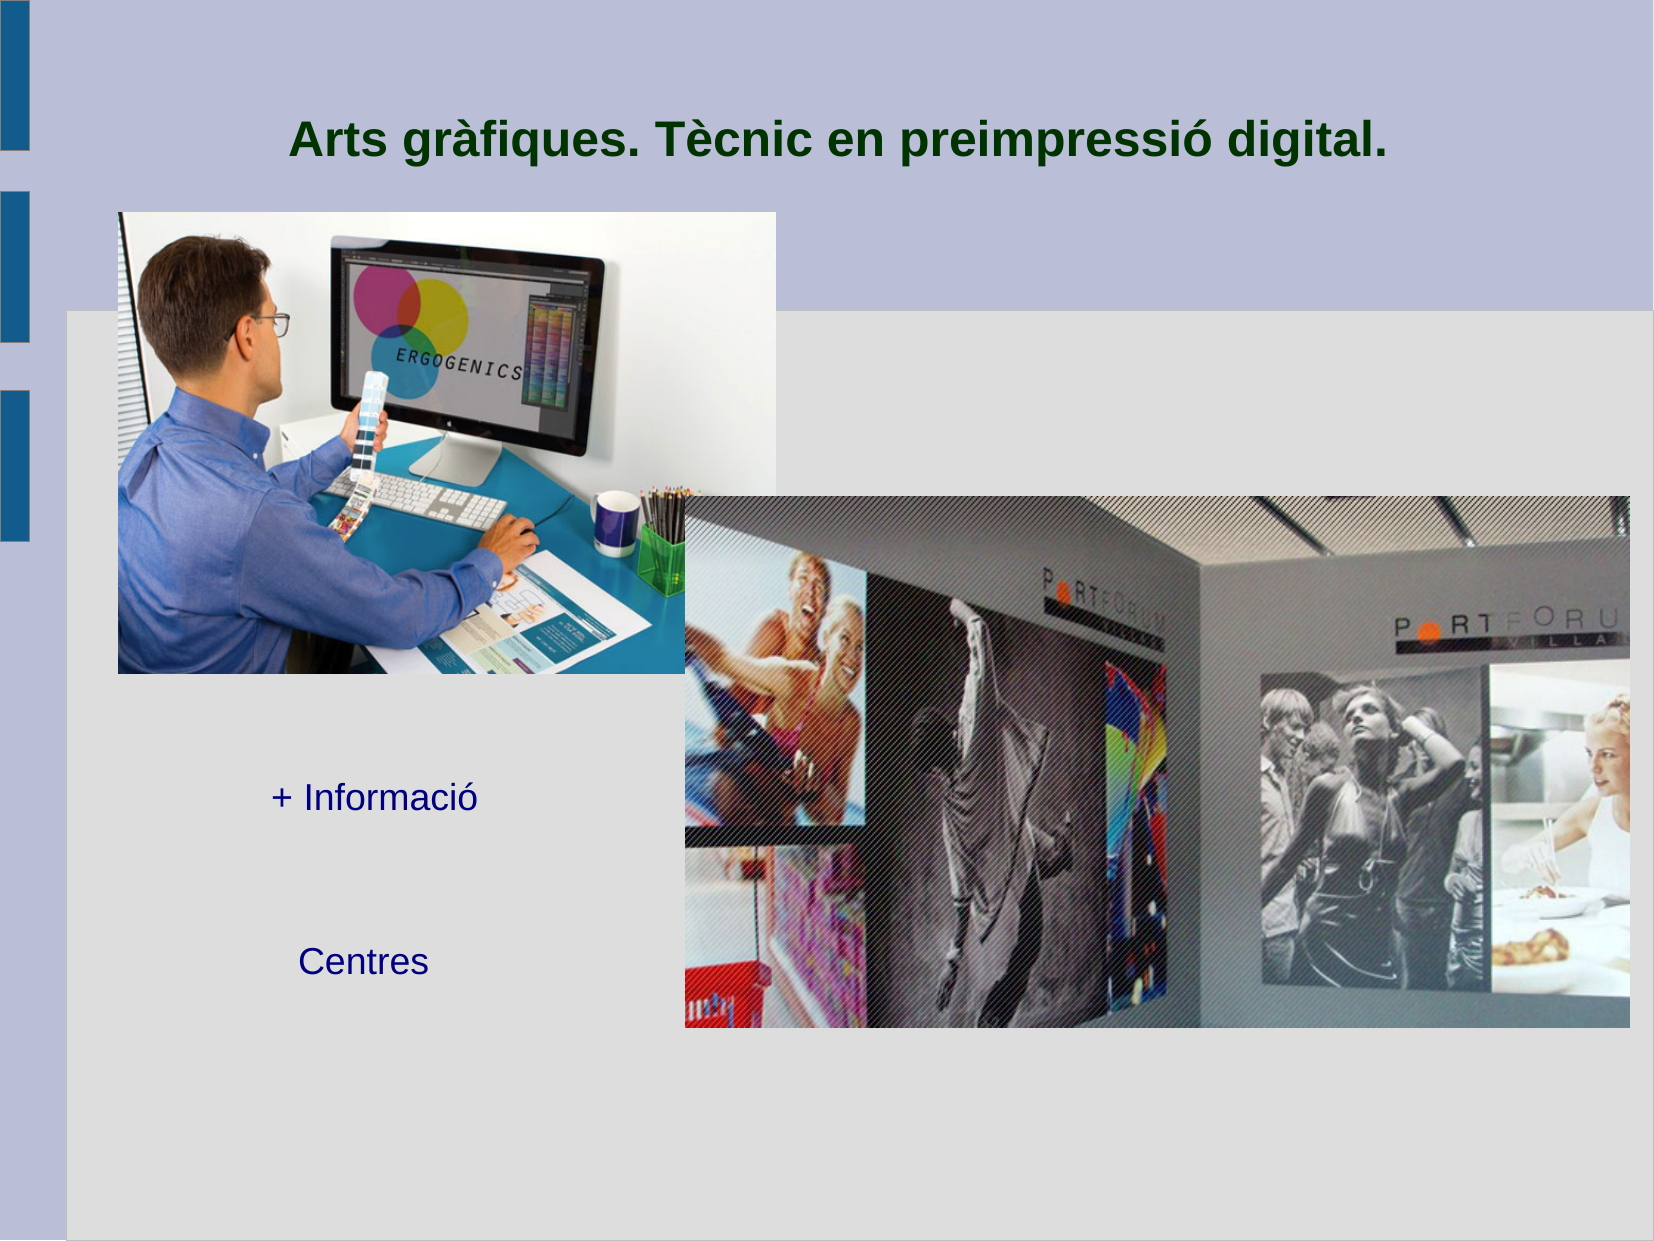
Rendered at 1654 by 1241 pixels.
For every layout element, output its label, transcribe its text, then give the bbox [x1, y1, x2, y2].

title Arts gràfiques. Tècnic en preimpressió digital. [129, 35, 1548, 243]
text_box Centres [283, 933, 472, 1004]
text_box + Informació [256, 768, 520, 839]
picture [118, 212, 1630, 1028]
